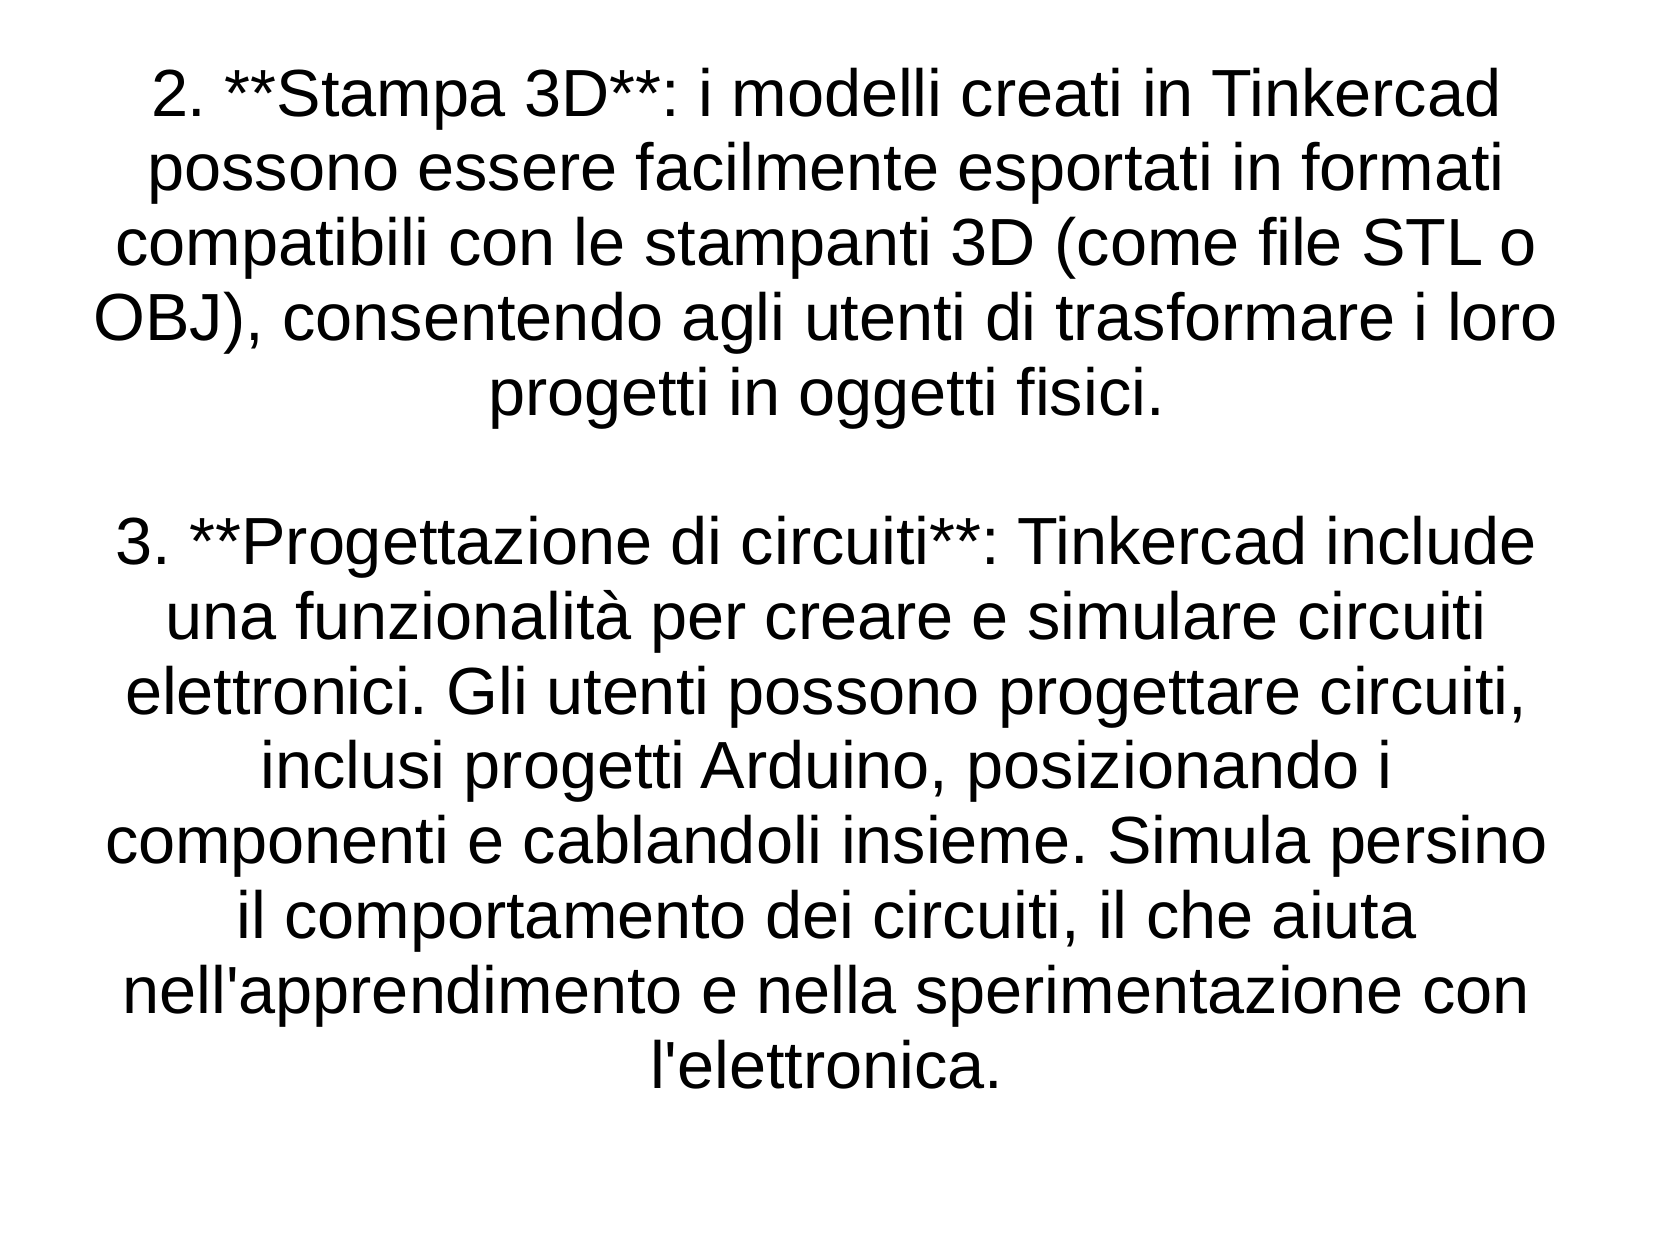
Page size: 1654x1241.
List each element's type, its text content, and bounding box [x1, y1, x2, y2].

subtitle 2. **Stampa 3D**: i modelli creati in Tinkercad possono essere facilmente esportati in formati compatibili con le stampanti 3D (come file STL o OBJ), consentendo agli utenti di trasformare i loro progetti in oggetti fisici. 3. **Progettazione di circuiti**: Tinkercad include una funzionalità per creare e simulare circuiti elettronici. Gli utenti possono progettare circuiti, inclusi progetti Arduino, posizionando i componenti e cablandoli insieme. Simula persino il comportamento dei circuiti, il che aiuta nell'apprendimento e nella sperimentazione con l'elettronica. [82, 49, 1571, 1109]
